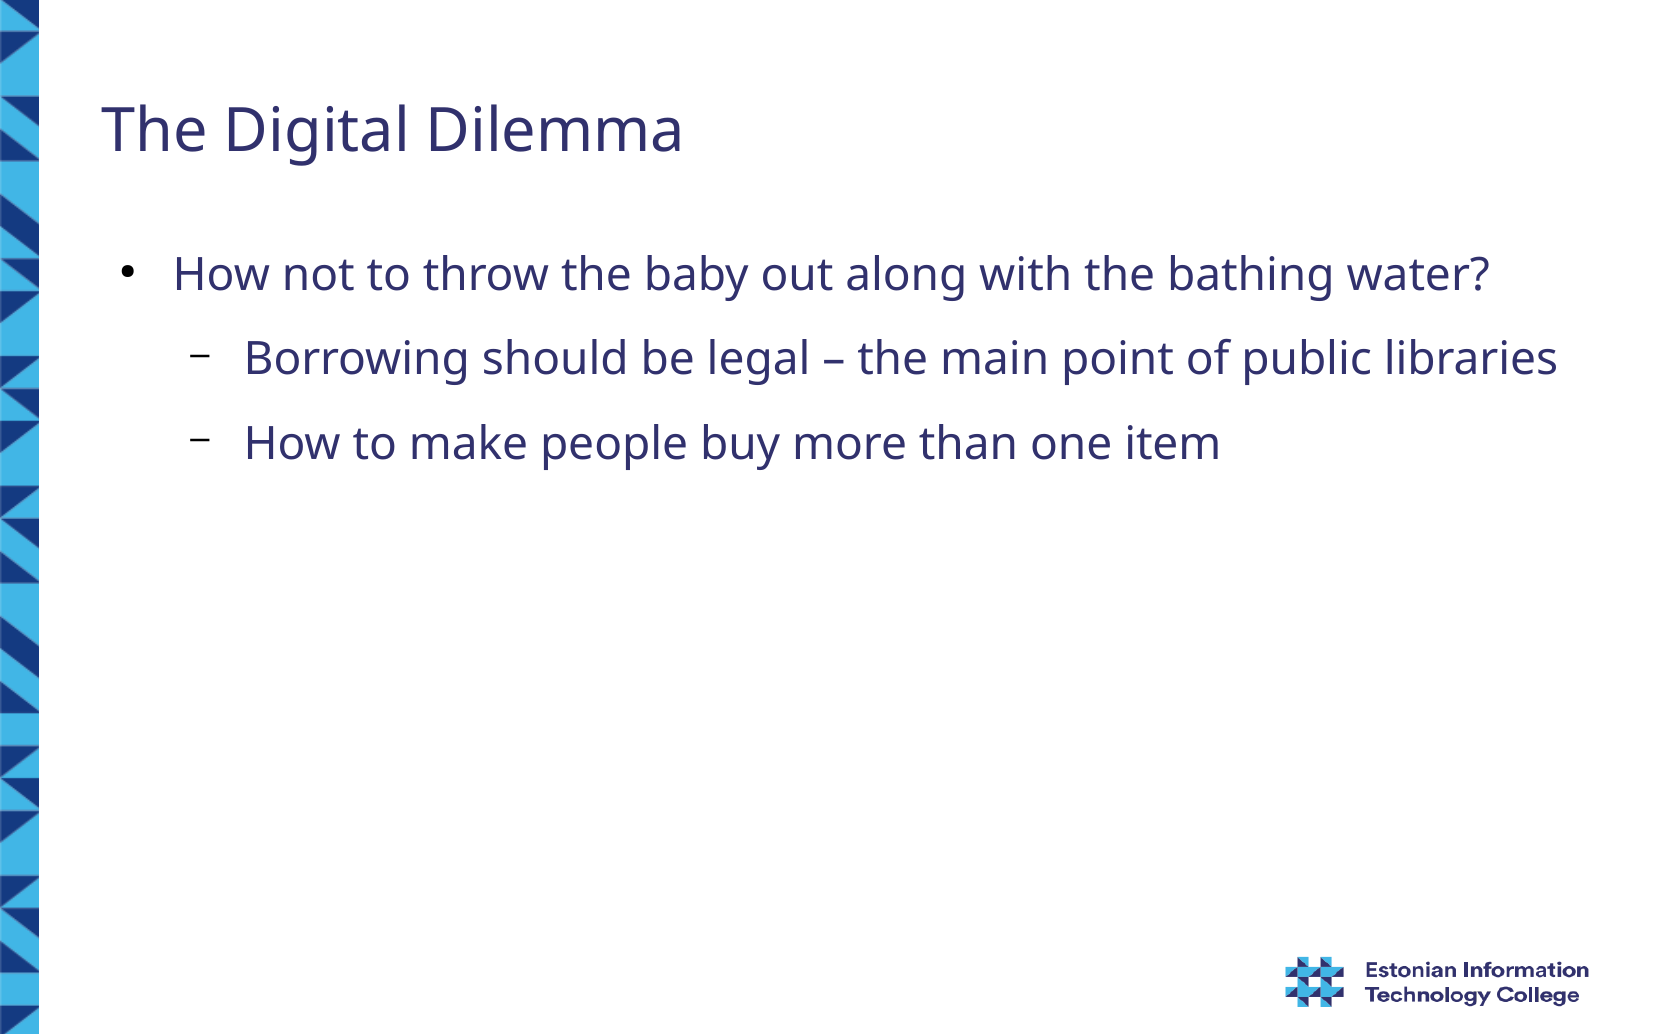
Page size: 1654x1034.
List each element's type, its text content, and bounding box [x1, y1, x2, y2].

title The Digital Dilemma [101, 41, 1224, 214]
list How not to throw the baby out along with the bathing water? Borrowing should be legal – the main point of public libraries How to make people buy more than one item [101, 241, 1591, 924]
